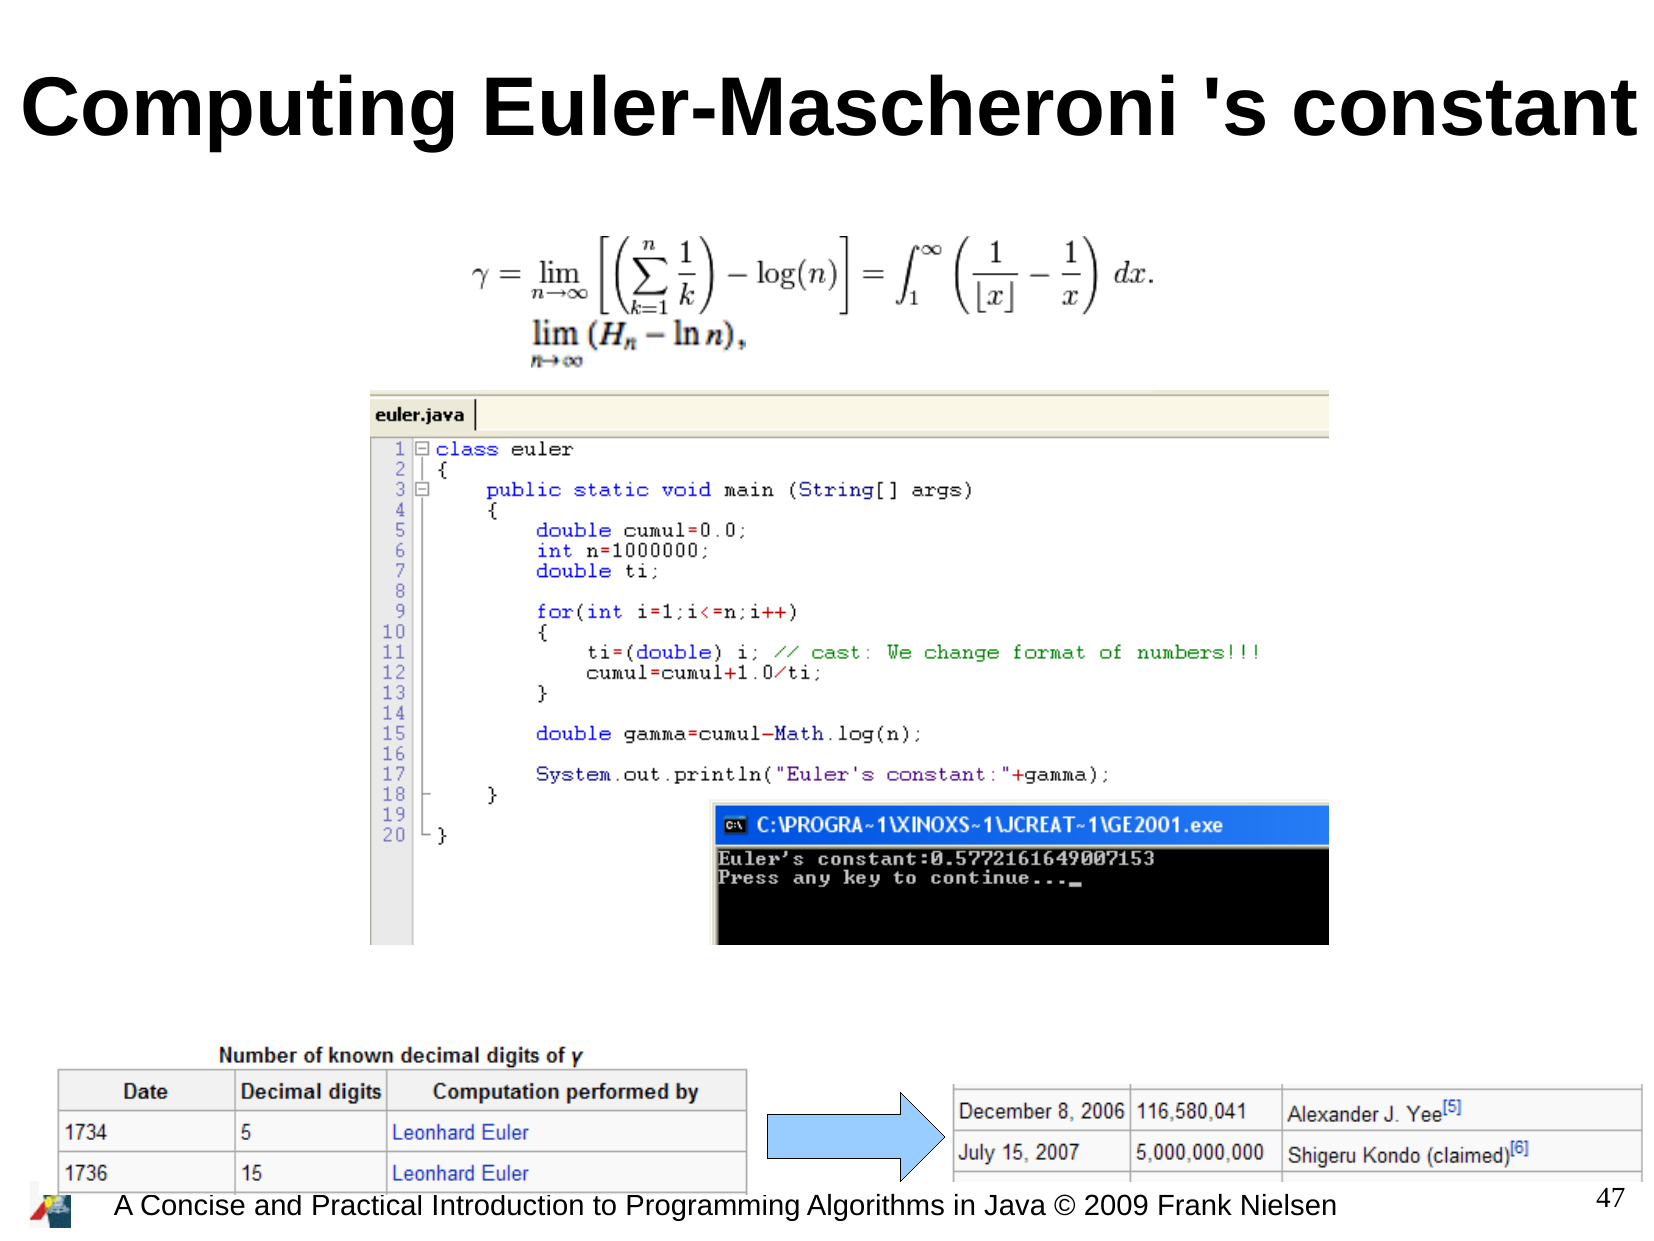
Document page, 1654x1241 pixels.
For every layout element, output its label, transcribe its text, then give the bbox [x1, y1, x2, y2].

picture [370, 390, 1329, 945]
picture [29, 1033, 768, 1228]
picture [939, 1084, 1654, 1182]
picture [472, 236, 1153, 316]
picture [531, 318, 746, 378]
text_box Computing Euler-Mascheroni 's constant [0, 53, 1654, 349]
text_box [767, 1092, 945, 1182]
